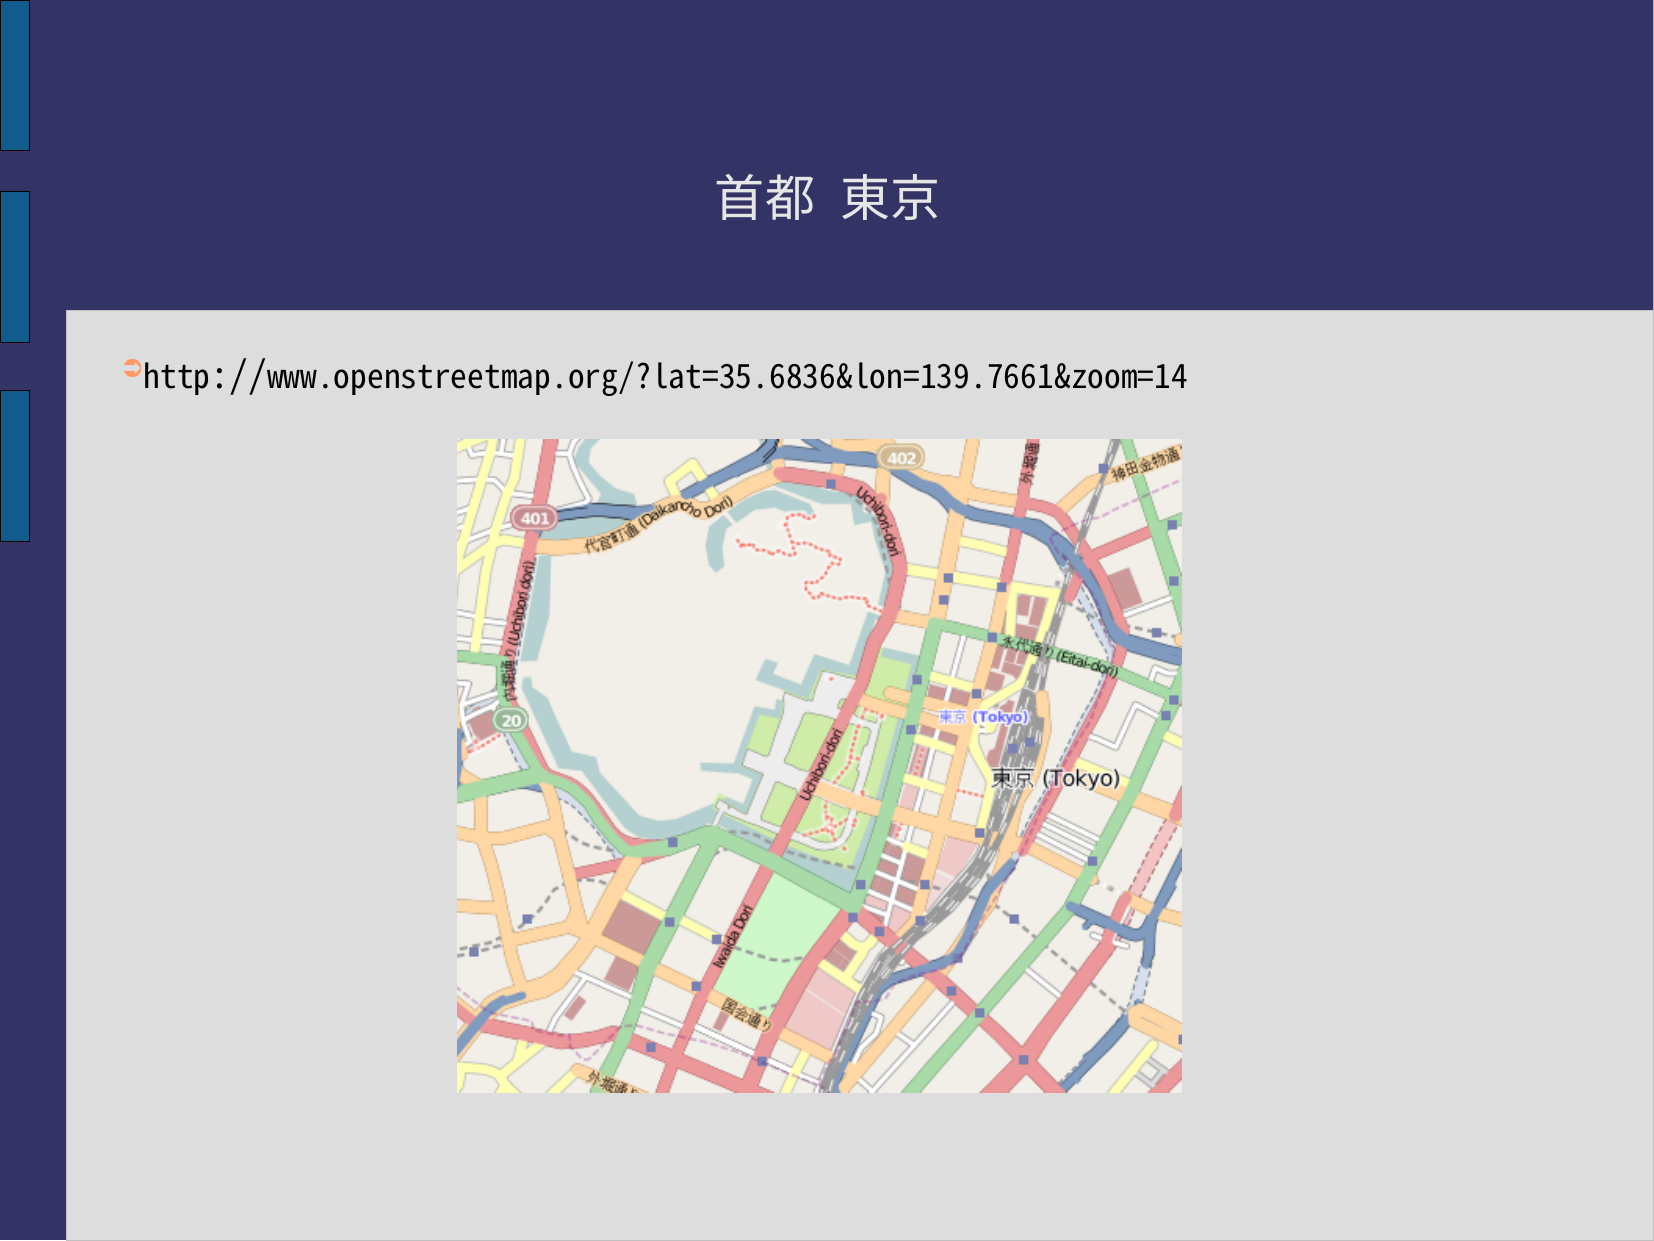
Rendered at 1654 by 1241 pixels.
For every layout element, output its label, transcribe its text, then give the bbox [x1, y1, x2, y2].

picture [457, 439, 1182, 1093]
list http://www.openstreetmap.org/?lat=35.6836&lon=139.7661&zoom=14 [121, 344, 1534, 1127]
title 首都 東京 [121, 91, 1534, 299]
